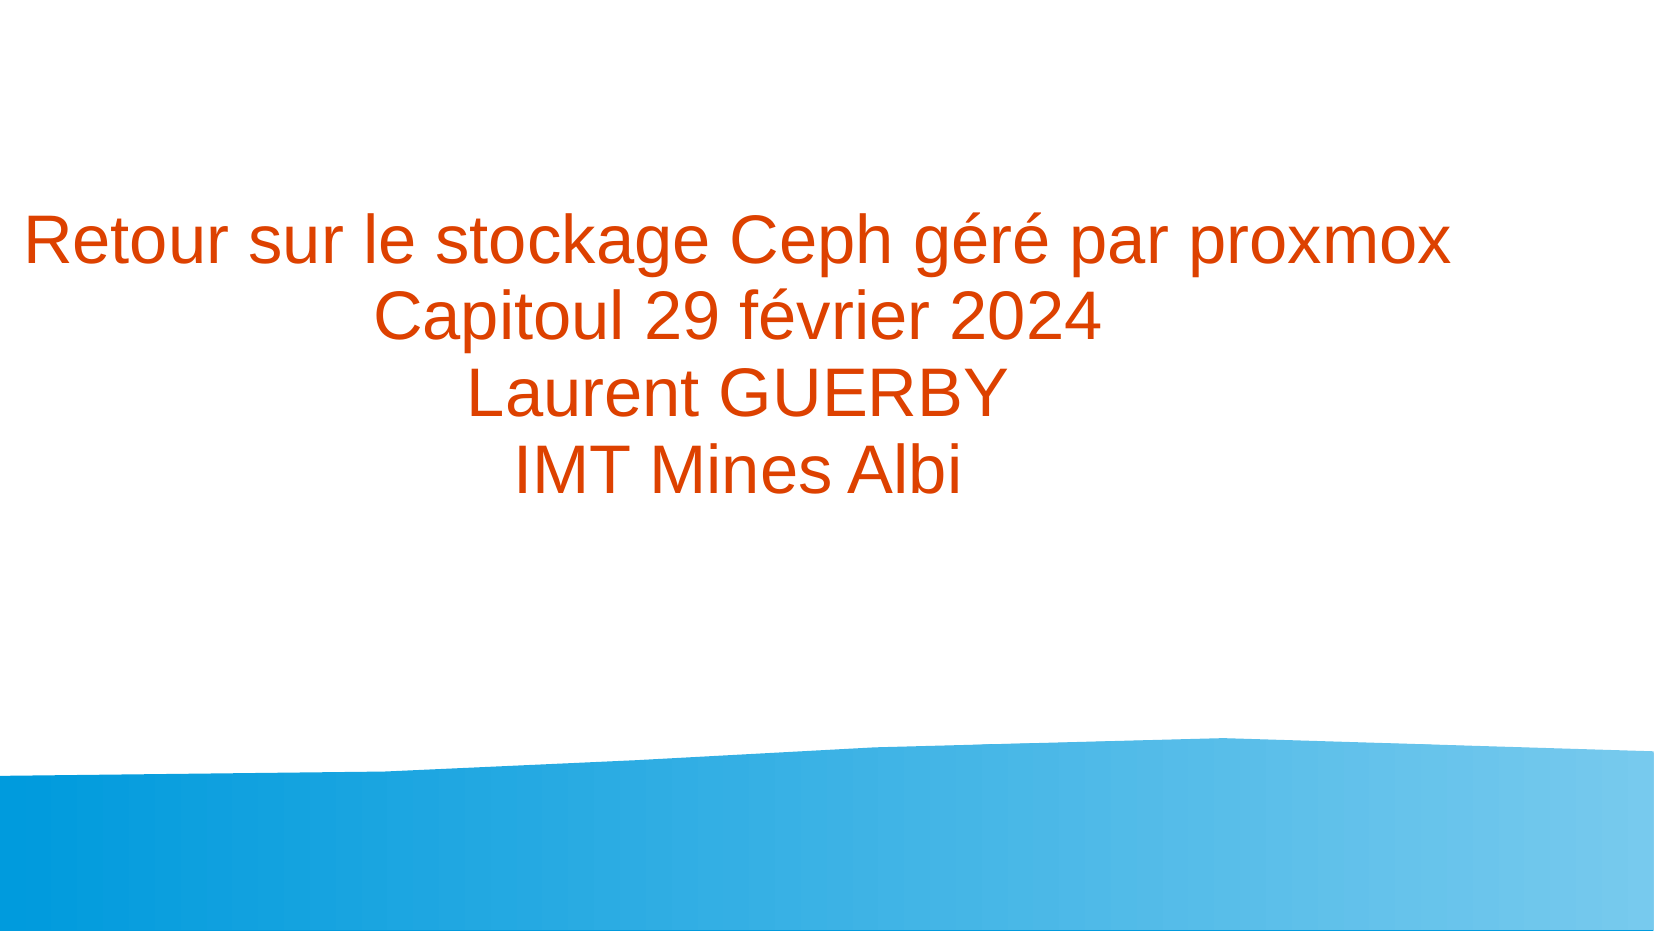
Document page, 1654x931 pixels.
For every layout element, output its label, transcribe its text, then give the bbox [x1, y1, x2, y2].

title Retour sur le stockage Ceph géré par proxmox Capitoul 29 février 2024 Laurent GUERBY IMT Mines Albi [0, 200, 1477, 508]
